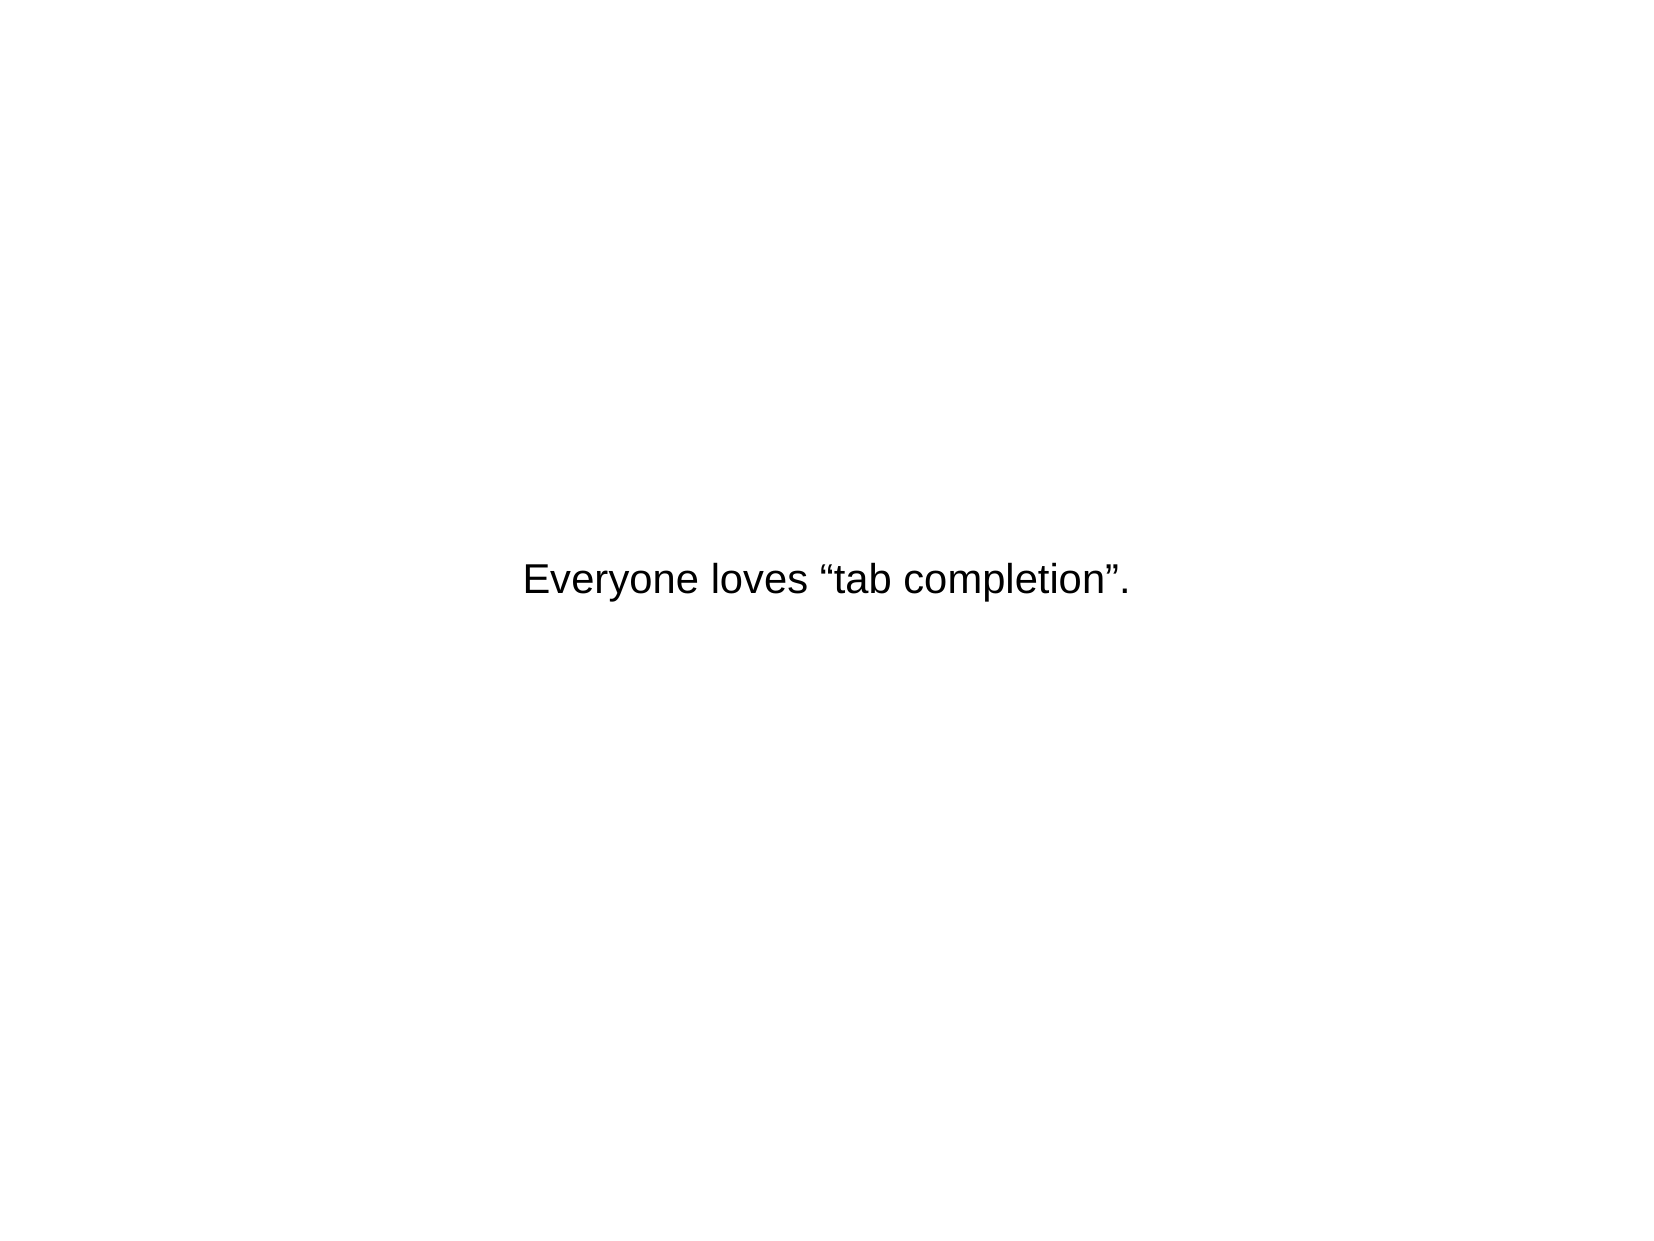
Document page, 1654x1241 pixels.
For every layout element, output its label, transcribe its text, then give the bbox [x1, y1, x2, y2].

subtitle Everyone loves “tab completion”. [82, 49, 1571, 1109]
